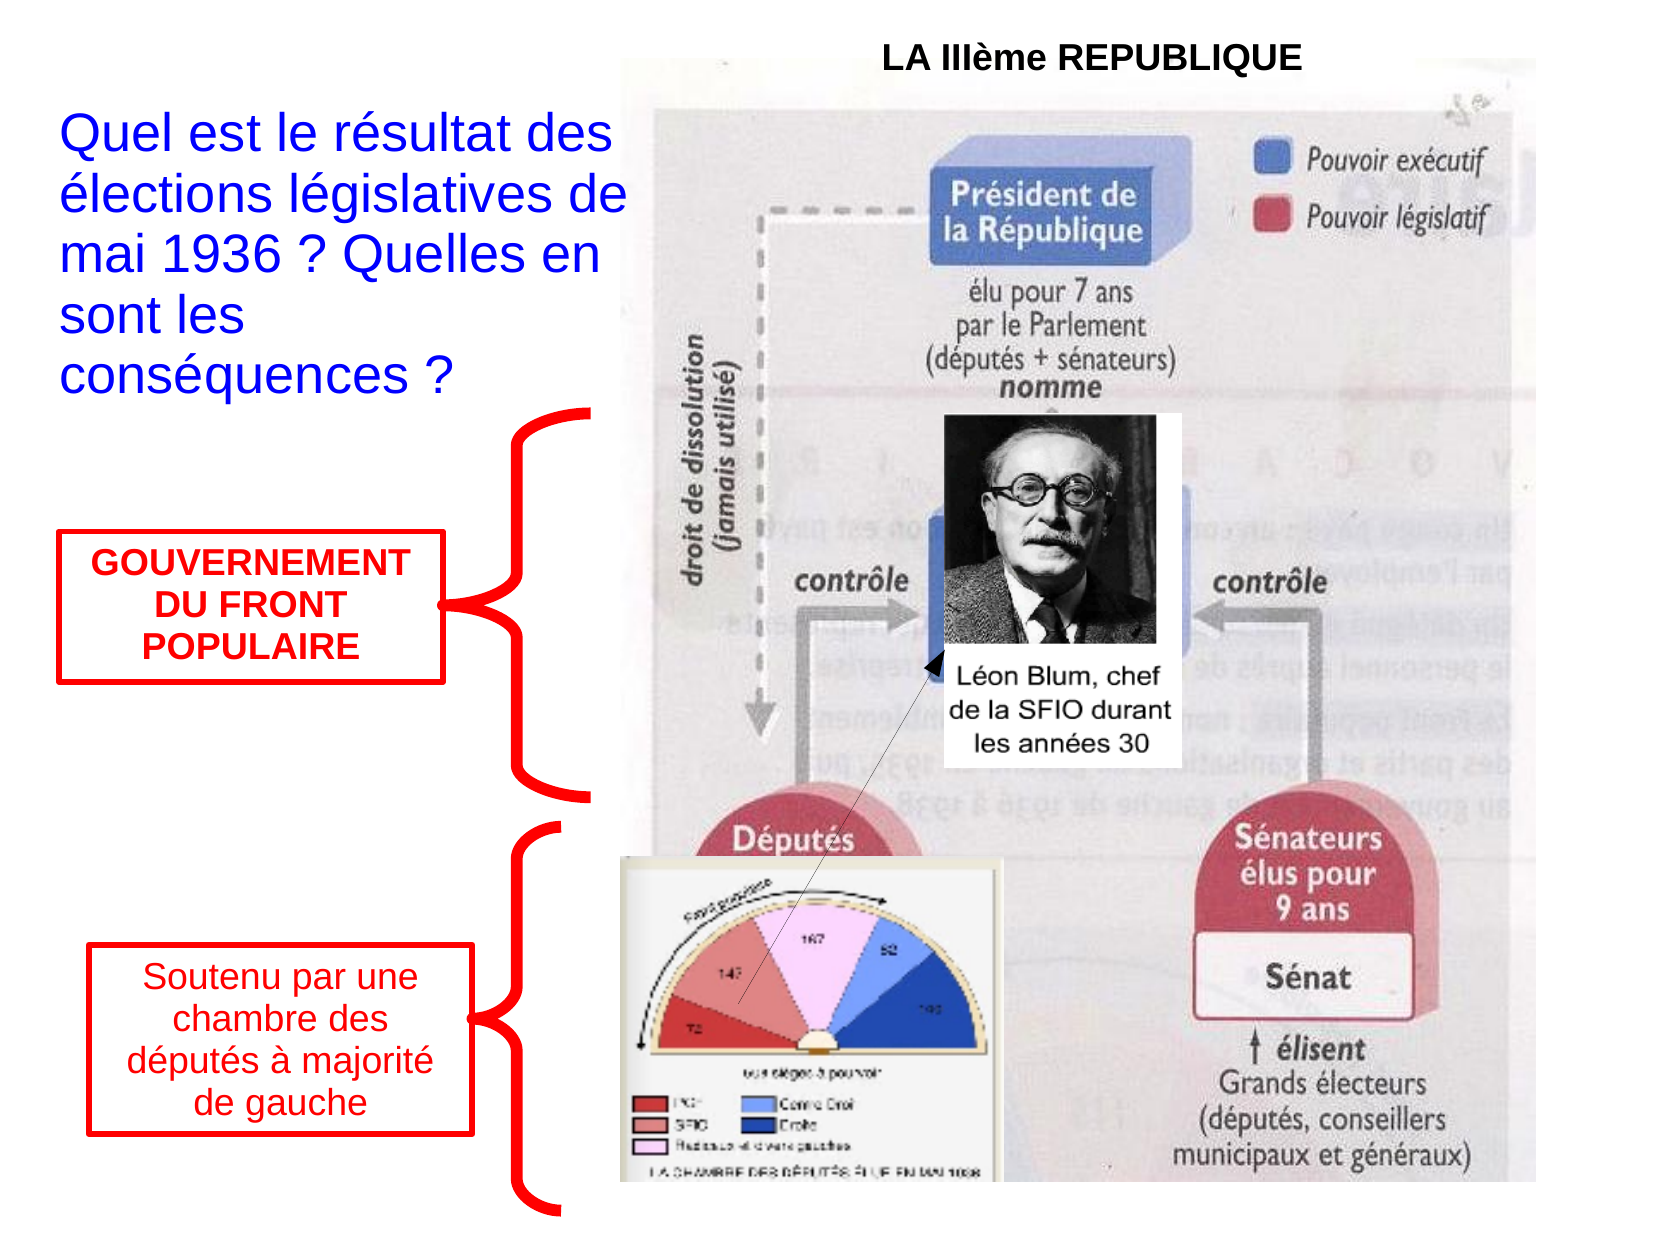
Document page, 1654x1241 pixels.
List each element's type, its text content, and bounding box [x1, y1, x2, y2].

text_box GOUVERNEMENT DU FRONT POPULAIRE [59, 531, 443, 682]
text_box LA IIIème REPUBLIQUE [767, 29, 1418, 88]
title Quel est le résultat des élections législatives de mai 1936 ? Quelles en sont les conséquences ? [59, 102, 650, 406]
text_box Soutenu par une chambre des députés à majorité de gauche [88, 944, 473, 1134]
picture [620, 58, 1536, 1182]
